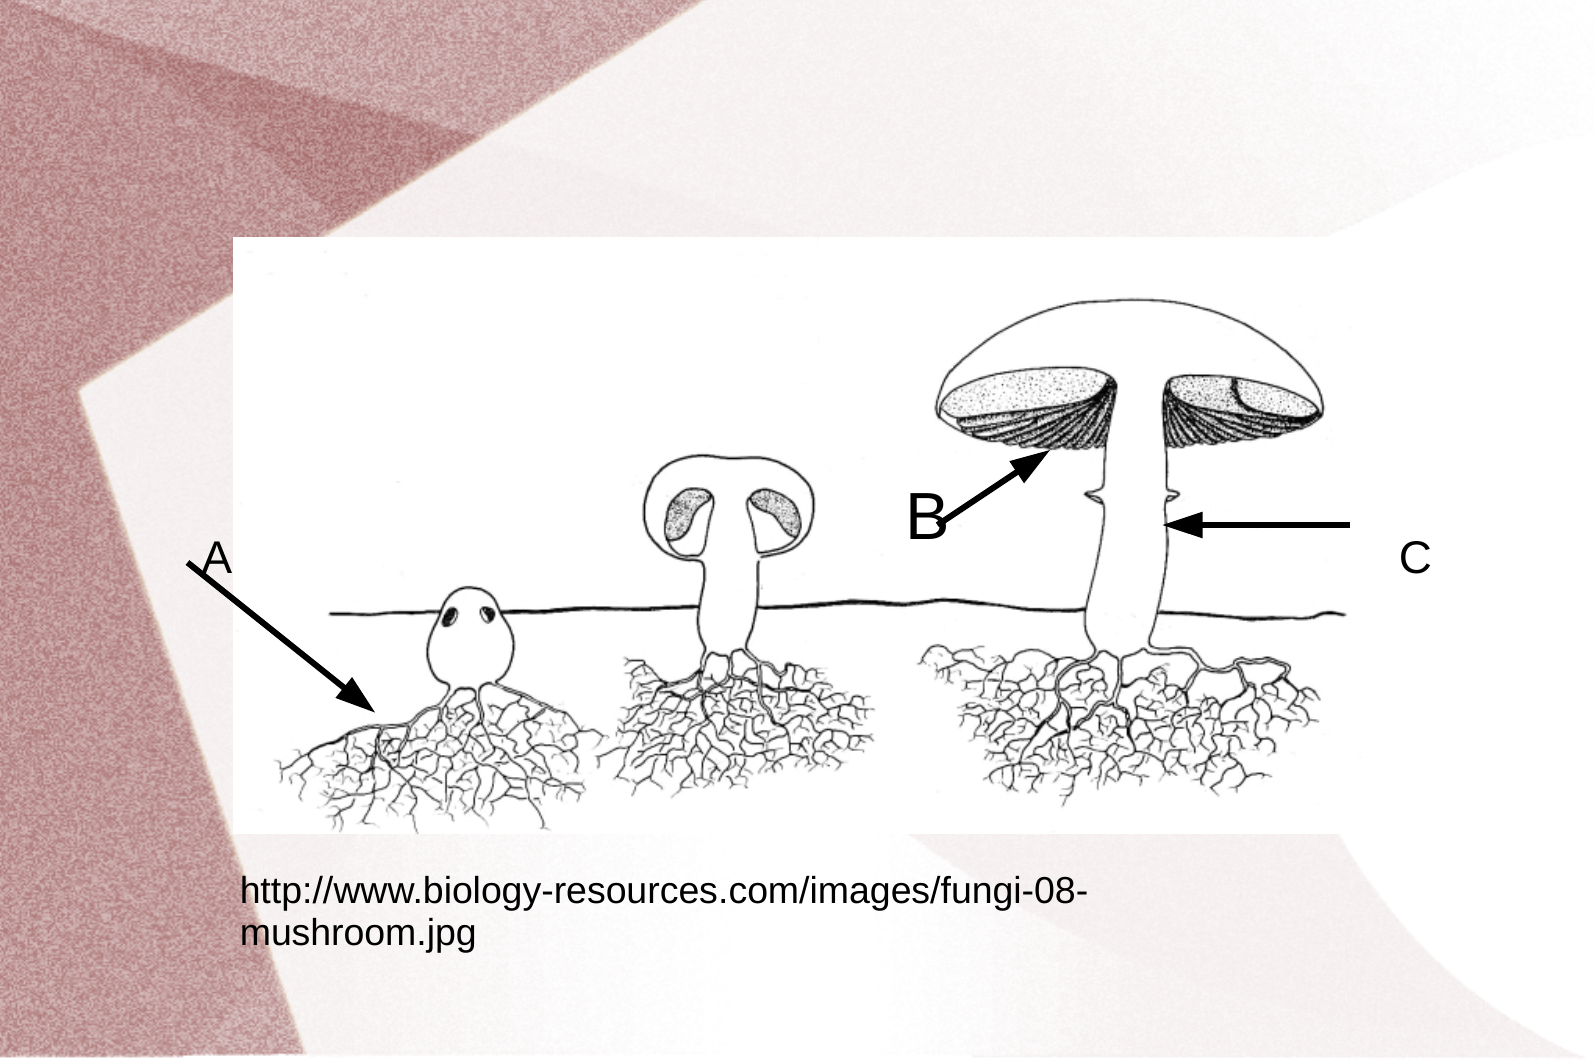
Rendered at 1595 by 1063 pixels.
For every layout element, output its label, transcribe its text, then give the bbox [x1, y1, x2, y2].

text_box C [1383, 525, 1447, 591]
text_box http://www.biology-resources.com/images/fungi-08-mushroom.jpg [225, 862, 1338, 920]
picture [0, 0, 1595, 1063]
text_box A [186, 525, 248, 591]
subtitle B [313, 256, 1544, 778]
